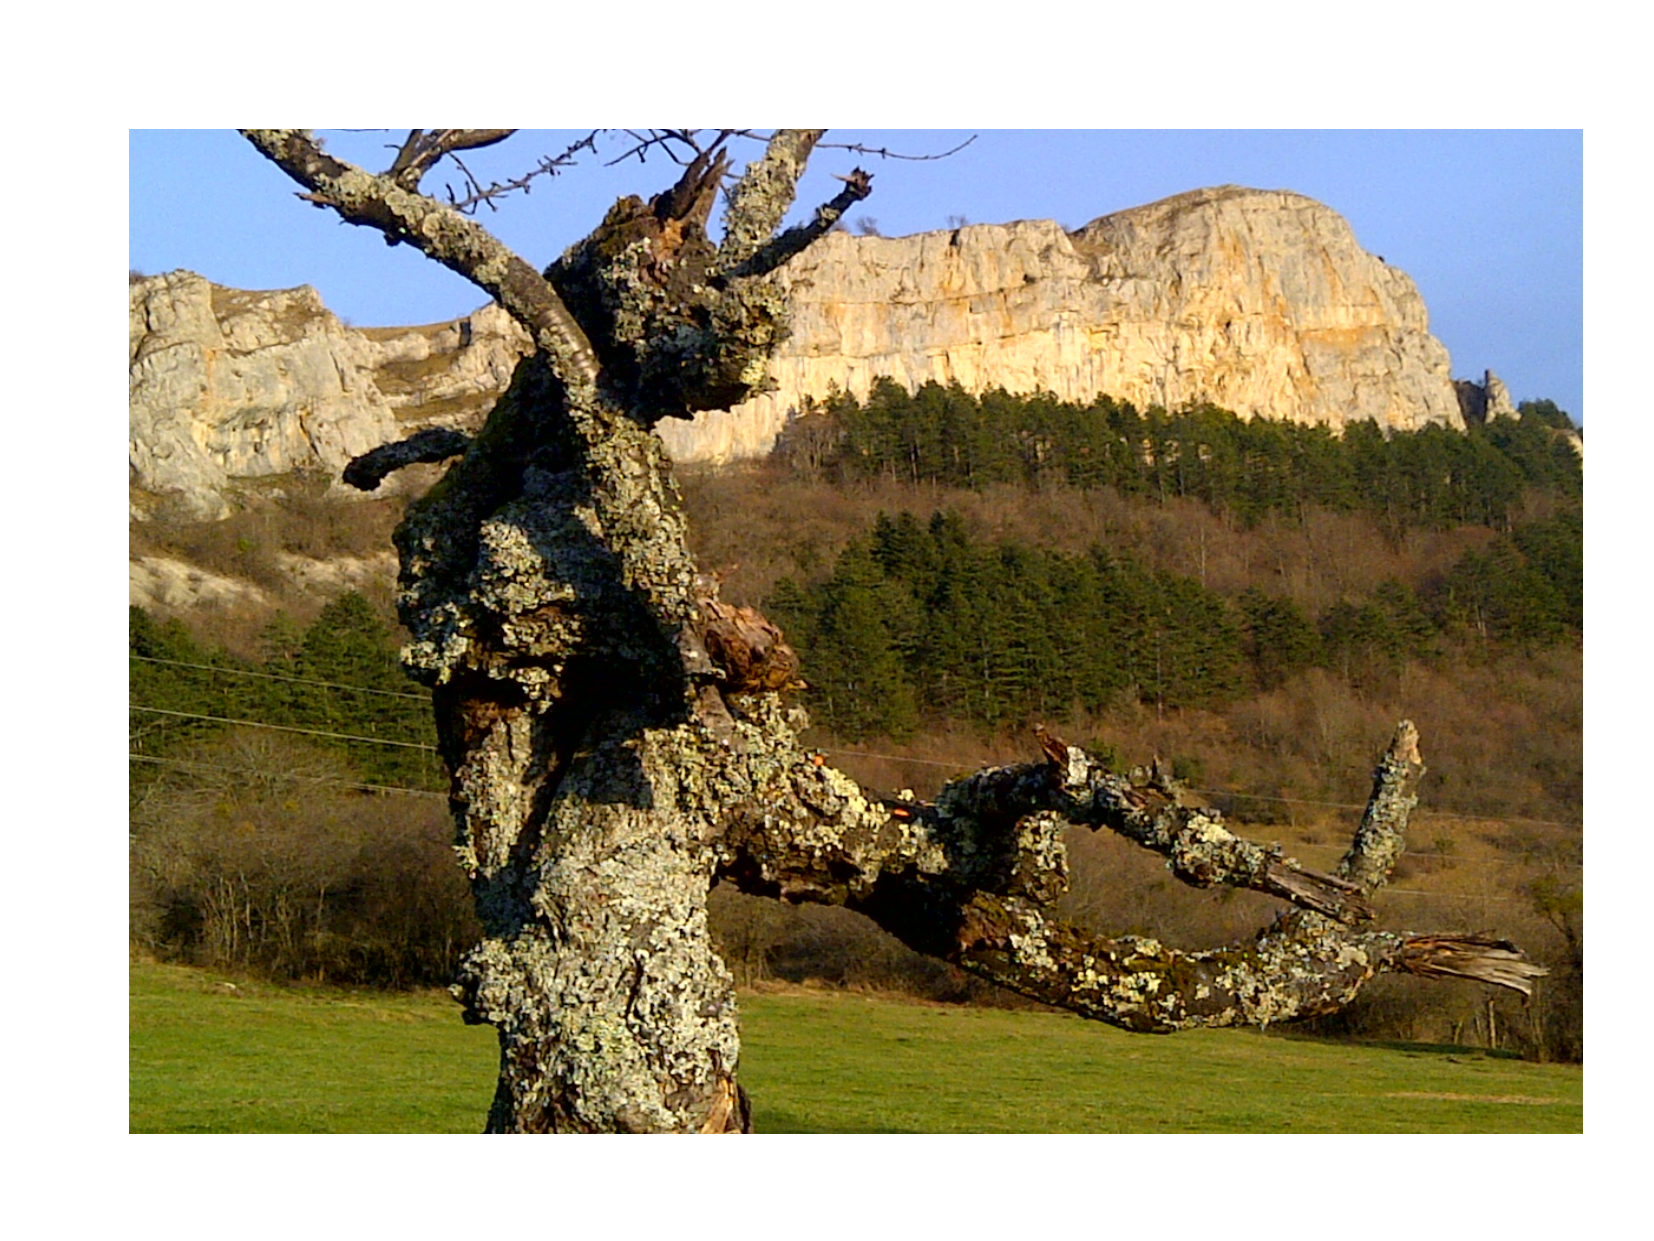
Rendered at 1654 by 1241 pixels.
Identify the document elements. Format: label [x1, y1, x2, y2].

picture [129, 129, 1583, 1134]
